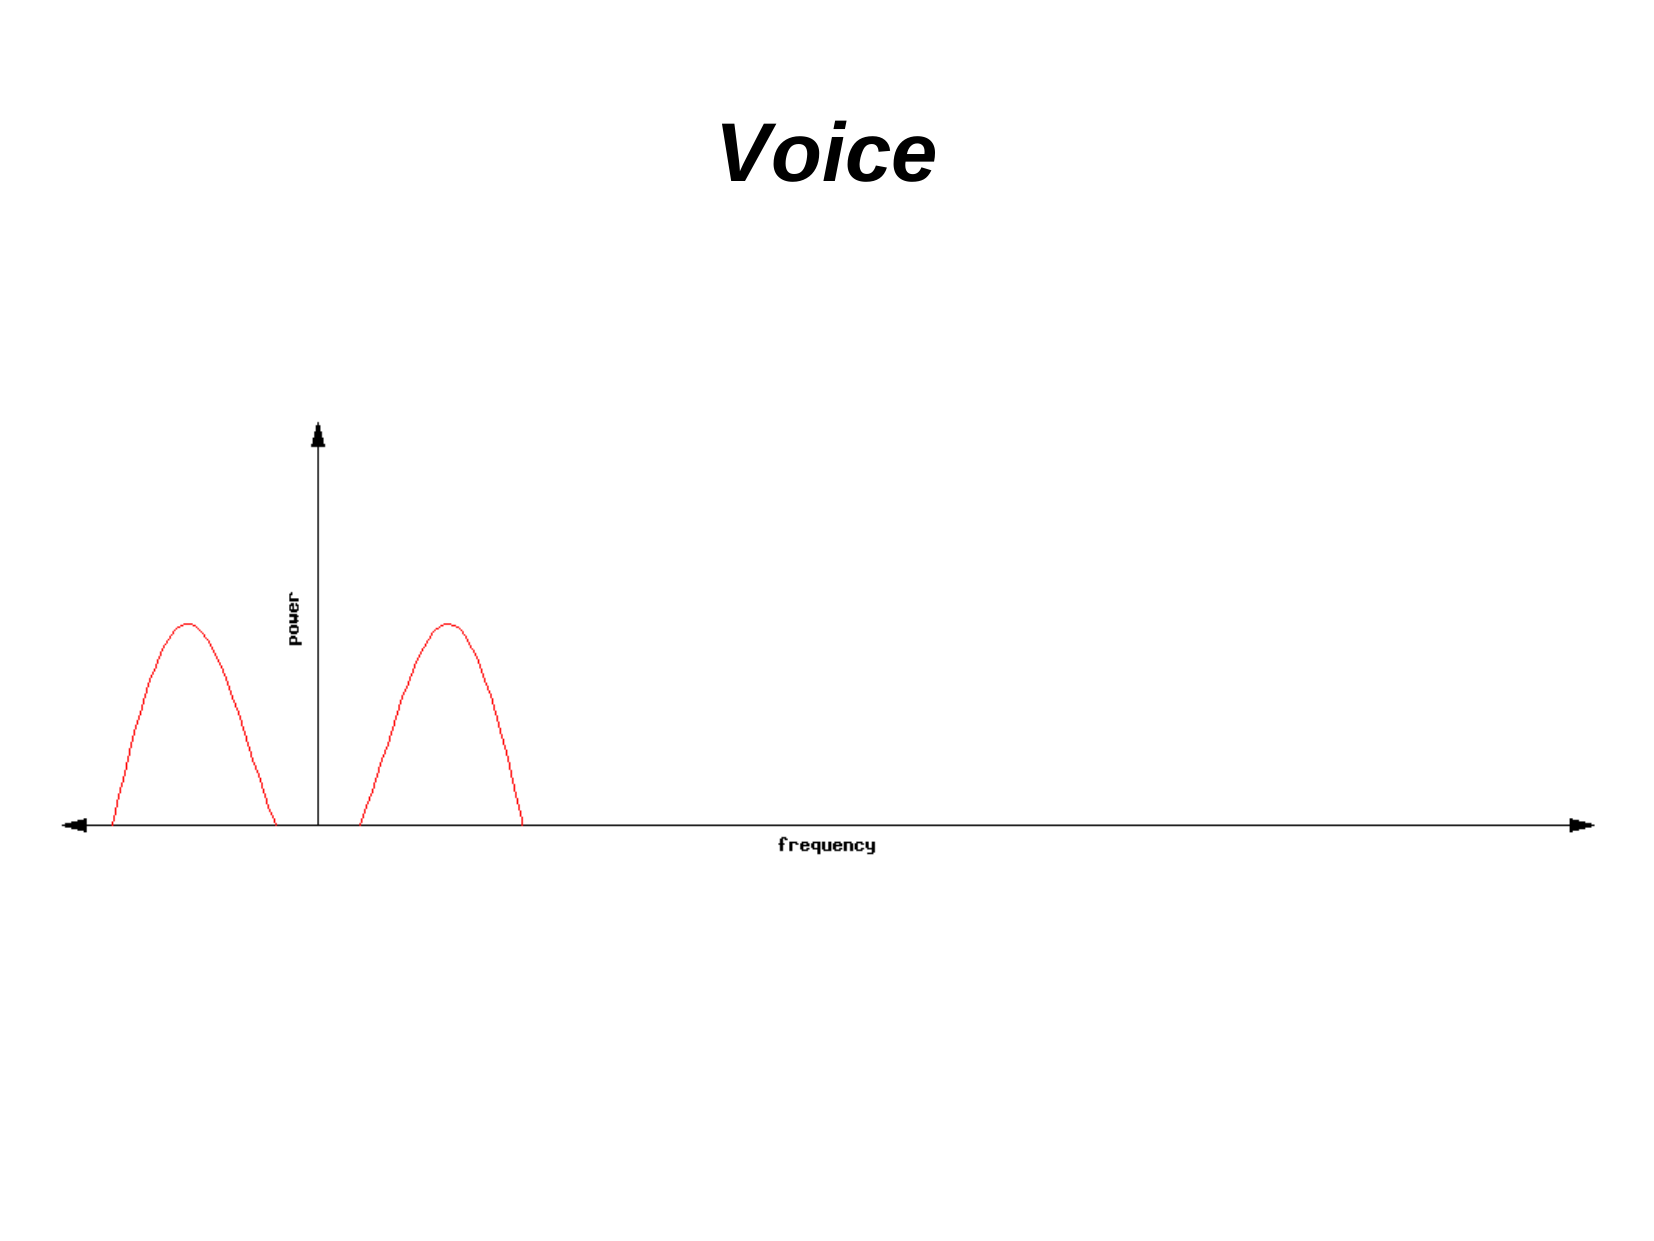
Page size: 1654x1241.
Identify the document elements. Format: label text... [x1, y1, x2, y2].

picture [31, 388, 1626, 856]
title Voice [82, 49, 1571, 257]
